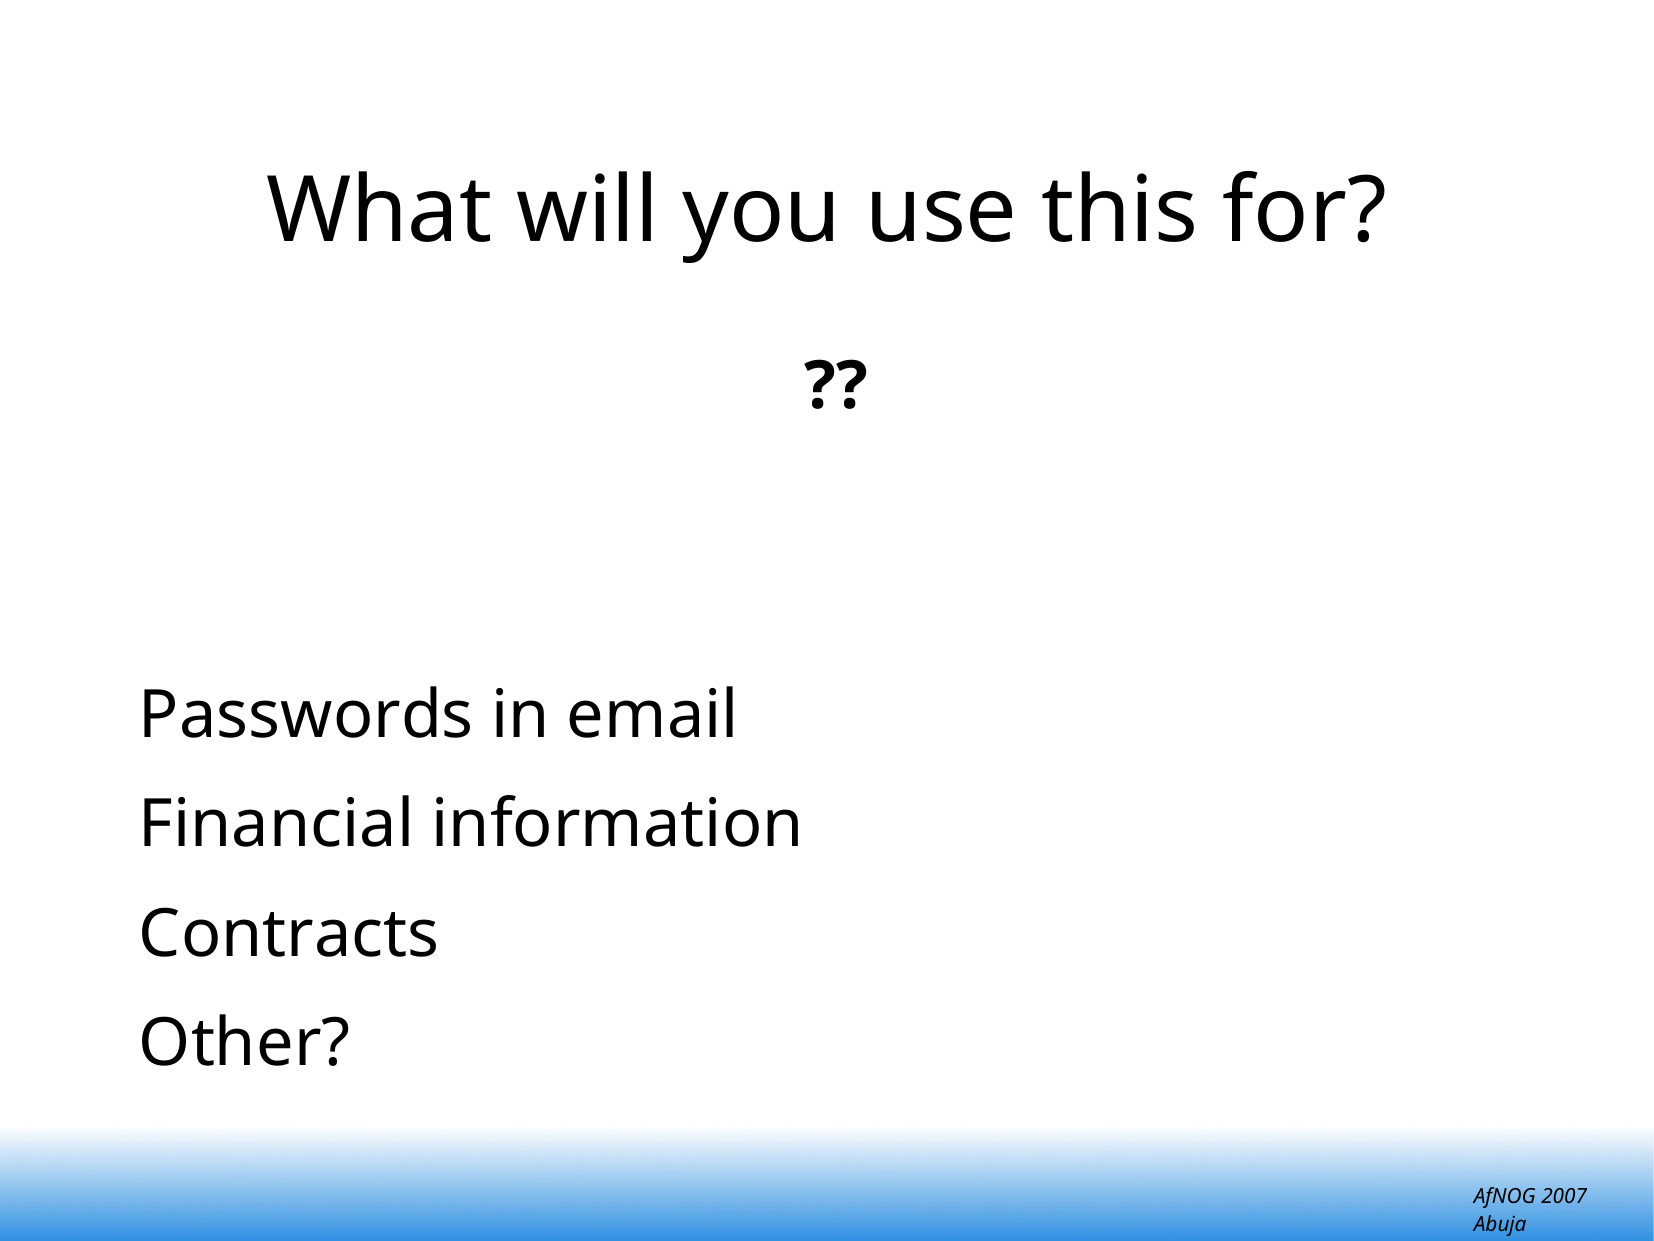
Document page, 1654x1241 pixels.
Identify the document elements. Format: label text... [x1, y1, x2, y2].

list ?? Passwords in email Financial information Contracts Other? [121, 344, 1534, 1127]
picture [0, 1124, 1654, 1241]
title What will you use this for? [121, 102, 1534, 310]
